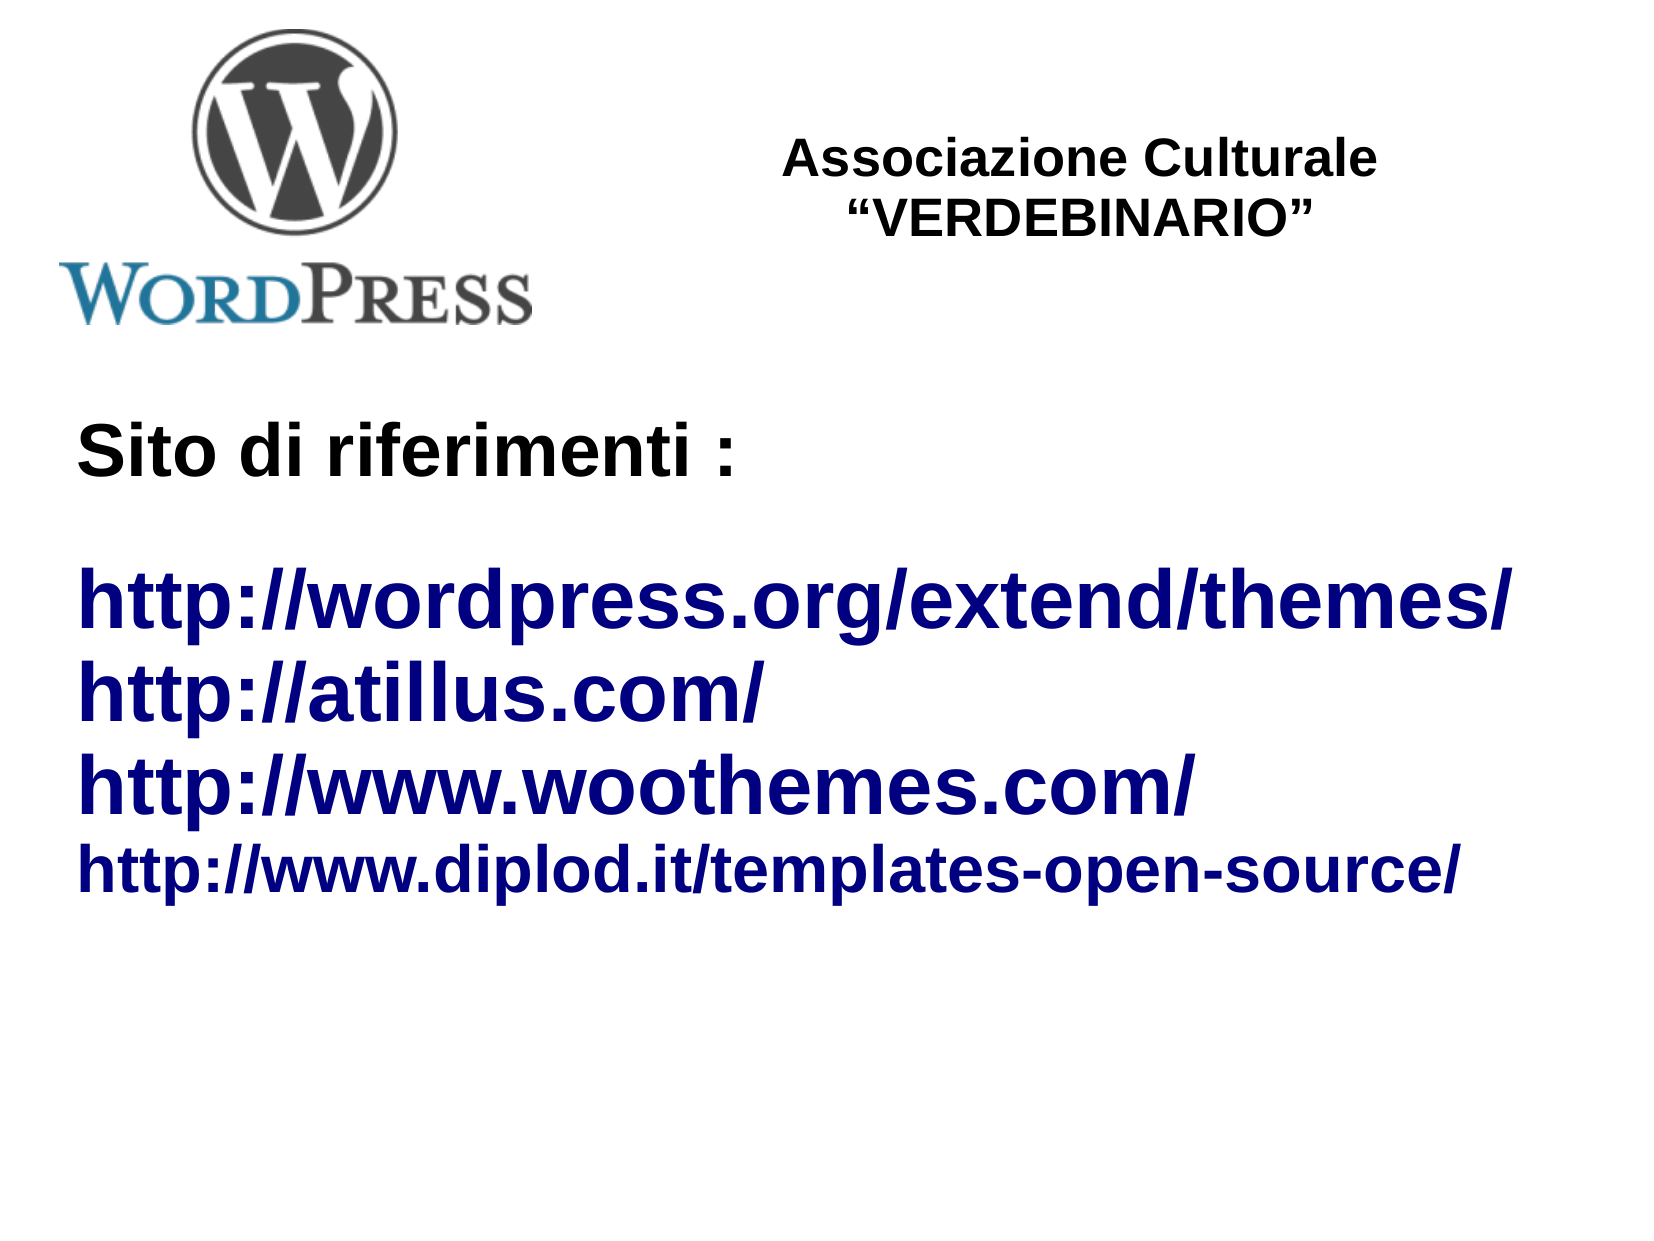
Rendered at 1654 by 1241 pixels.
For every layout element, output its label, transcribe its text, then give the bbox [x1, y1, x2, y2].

subtitle Sito di riferimenti : http://wordpress.org/extend/themes/ http://atillus.com/ http://www.woothemes.com/ http://www.diplod.it/templates-open-source/ [76, 408, 1565, 1075]
title Associazione Culturale “VERDEBINARIO” [590, 50, 1571, 325]
picture [59, 29, 532, 325]
